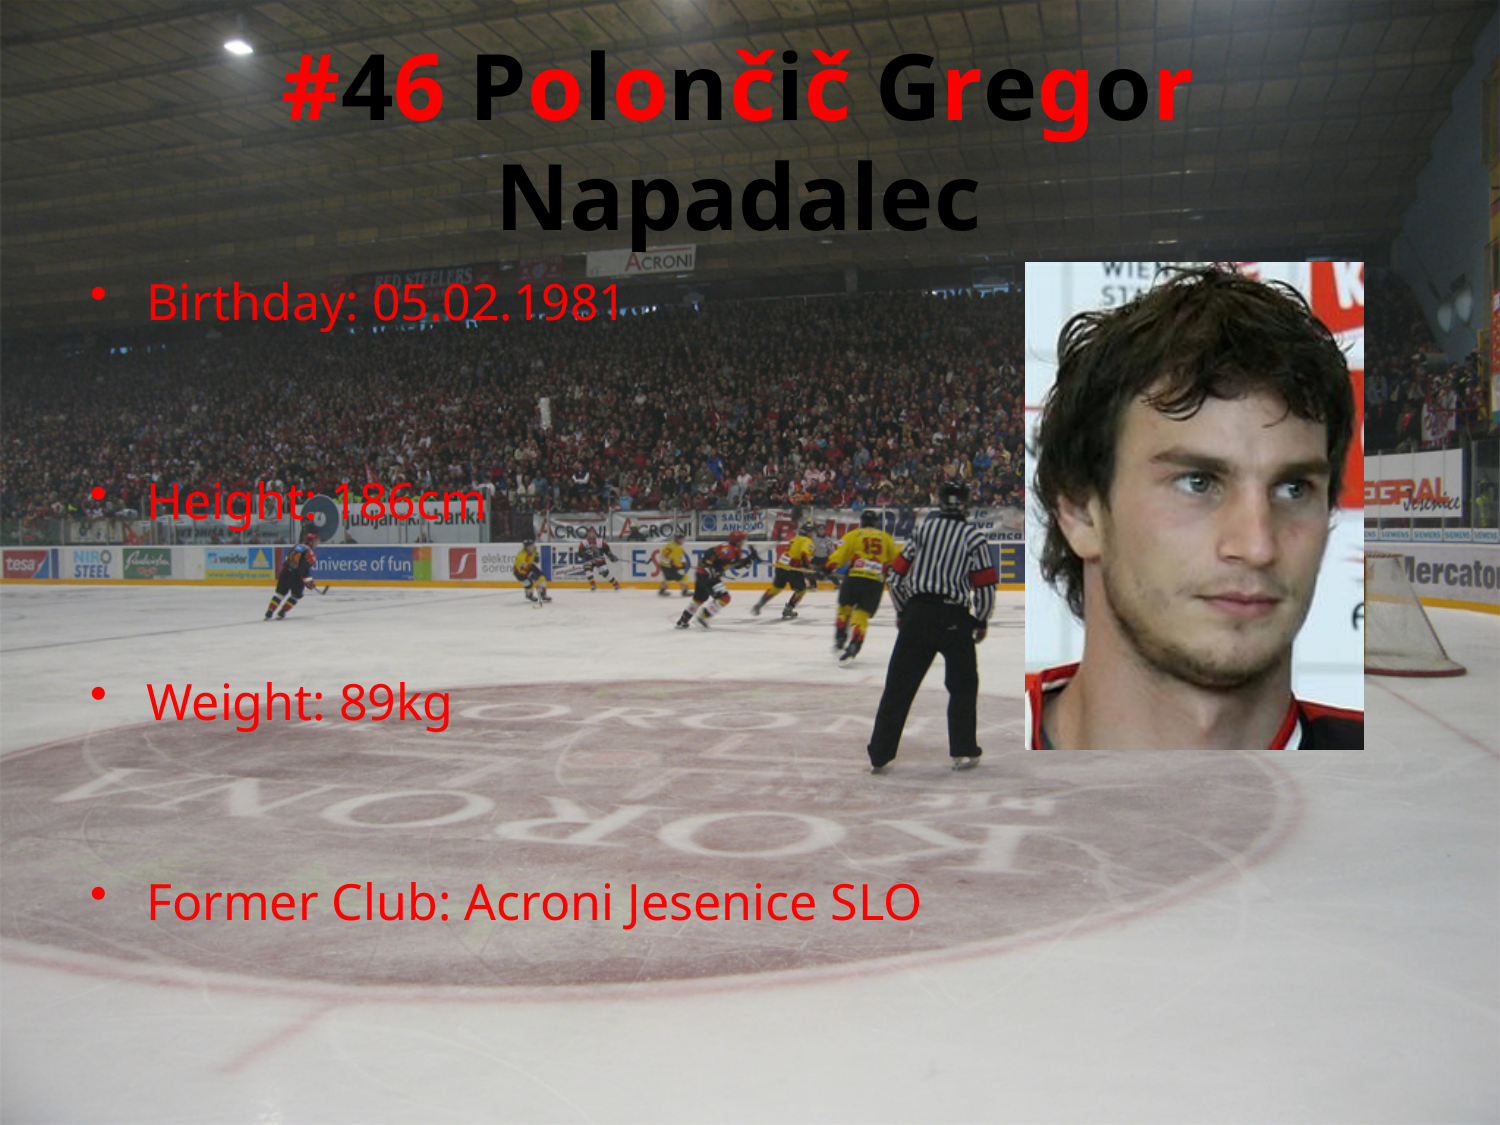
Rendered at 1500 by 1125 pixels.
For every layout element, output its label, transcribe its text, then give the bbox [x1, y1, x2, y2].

list Birthday: 05.02.1981 Height: 186cm Weight: 89kg Former Club: Acroni Jesenice SLO [75, 262, 1425, 1005]
picture [0, 0, 1500, 1125]
title #46 Polončič Gregor Napadalec [75, 45, 1425, 233]
